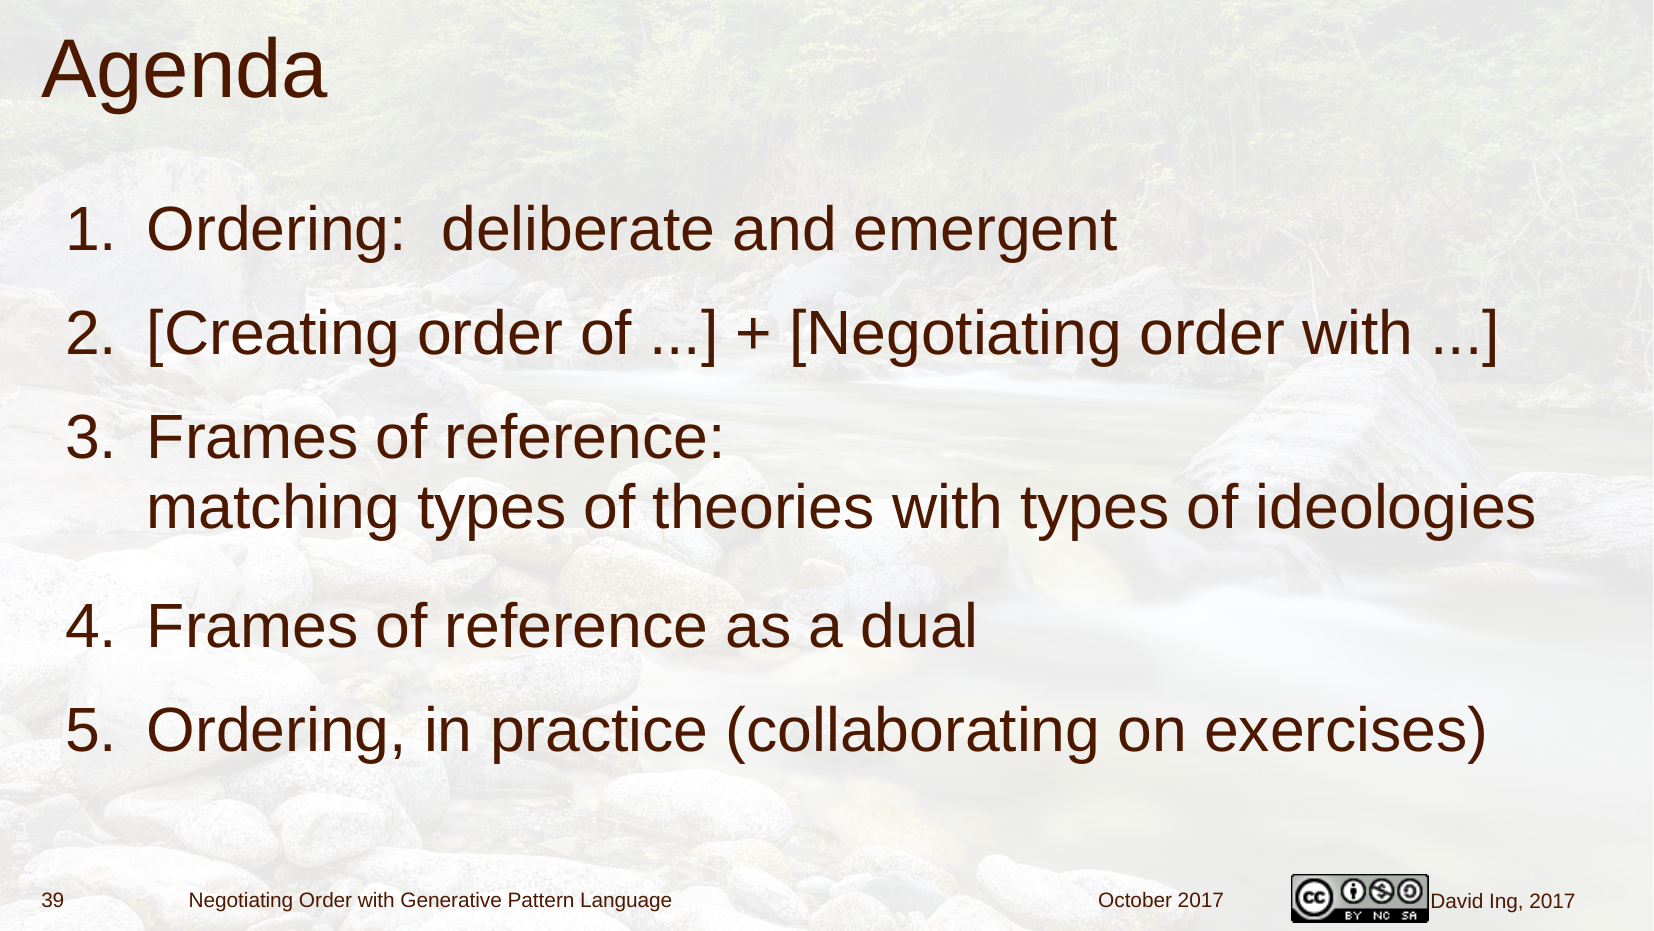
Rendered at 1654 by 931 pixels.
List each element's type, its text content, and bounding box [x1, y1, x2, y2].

table_cell 3. [31, 394, 132, 583]
table_cell [455, 791, 571, 900]
table_header Ordering: deliberate and emergent [132, 186, 1590, 290]
table_cell 2. [31, 290, 132, 394]
title Agenda [41, 30, 1613, 126]
picture [0, 0, 1654, 931]
table_cell [344, 791, 455, 900]
table_cell [571, 791, 1590, 900]
table_cell [31, 791, 132, 900]
table_cell [132, 791, 233, 900]
table_cell Frames of reference as a dual [132, 583, 1590, 687]
table_cell [Creating order of ...] + [Negotiating order with ...] [132, 290, 1590, 394]
table_cell 5. [31, 687, 132, 791]
table_header 1. [31, 186, 132, 290]
table_cell Ordering, in practice (collaborating on exercises) [132, 687, 1590, 791]
table_cell Frames of reference: matching types of theories with types of ideologies [132, 394, 1590, 583]
table_cell 4. [31, 583, 132, 687]
table_cell [233, 791, 344, 900]
